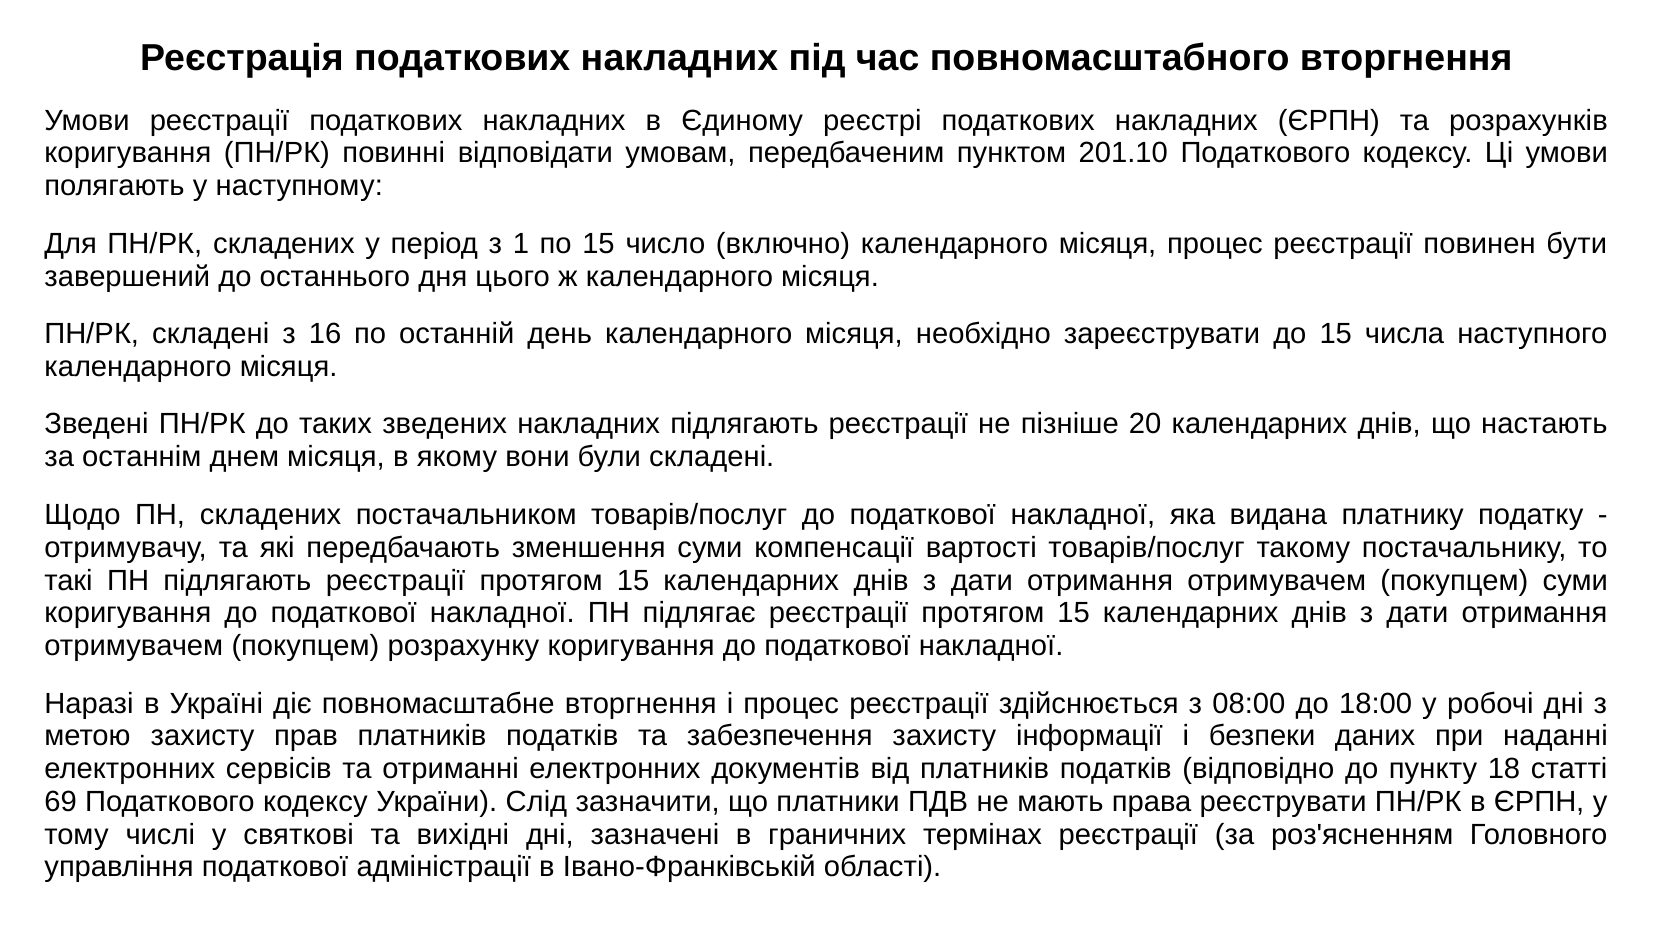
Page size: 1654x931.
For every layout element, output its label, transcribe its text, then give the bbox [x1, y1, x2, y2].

text_box Реєстрація податкових накладних під час повномасштабного вторгнення Умови реєстрації податкових накладних в Єдиному реєстрі податкових накладних (ЄРПН) та розрахунків коригування (ПН/РК) повинні відповідати умовам, передбаченим пунктом 201.10 Податкового кодексу. Ці умови полягають у наступному: Для ПН/РК, складених у період з 1 по 15 число (включно) календарного місяця, процес реєстрації повинен бути завершений до останнього дня цього ж календарного місяця. ПН/РК, складені з 16 по останній день календарного місяця, необхідно зареєструвати до 15 числа наступного календарного місяця. Зведені ПН/РК до таких зведених накладних підлягають реєстрації не пізніше 20 календарних днів, що настають за останнім днем місяця, в якому вони були складені. Щодо ПН, складених постачальником товарів/послуг до податкової накладної, яка видана платнику податку - отримувачу, та які передбачають зменшення суми компенсації вартості товарів/послуг такому постачальнику, то такі ПН підлягають реєстрації протягом 15 календарних днів з дати отримання отримувачем (покупцем) суми коригування до податкової накладної. ПН підлягає реєстрації протягом 15 календарних днів з дати отримання отримувачем (покупцем) розрахунку коригування до податкової накладної. Наразі в Україні діє повномасштабне вторгнення і процес реєстрації здійснюється з 08:00 до 18:00 у робочі дні з метою захисту прав платників податків та забезпечення захисту інформації і безпеки даних при наданні електронних сервісів та отриманні електронних документів від платників податків (відповідно до пункту 18 статті 69 Податкового кодексу України). Слід зазначити, що платники ПДВ не мають права реєструвати ПН/РК в ЄРПН, у тому числі у святкові та вихідні дні, зазначені в граничних термінах реєстрації (за роз'ясненням Головного управління податкової адміністрації в Івано-Франківській області). [29, 29, 1625, 931]
